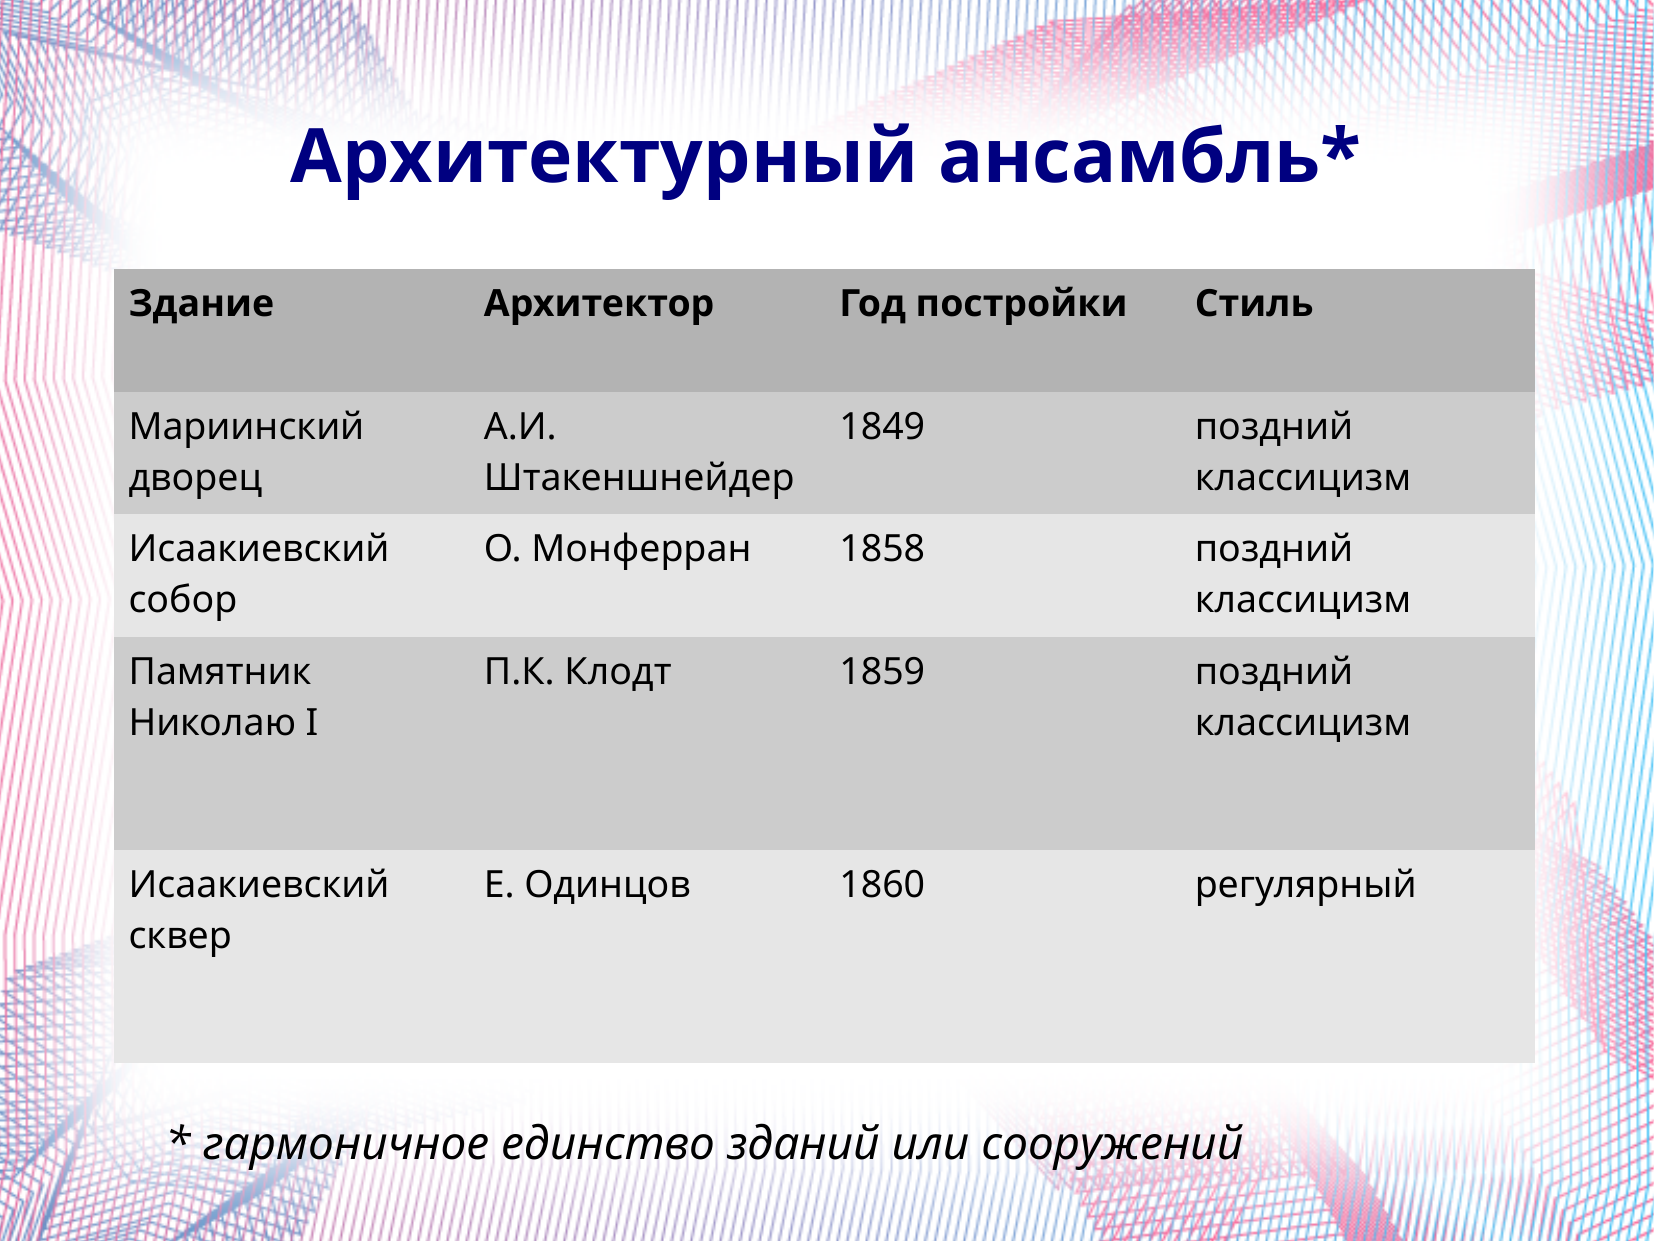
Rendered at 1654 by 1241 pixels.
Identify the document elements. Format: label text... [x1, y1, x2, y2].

table_cell О. Монферран [469, 514, 825, 637]
table_cell поздний классицизм [1180, 514, 1535, 637]
table_cell Исаакиевский сквер [114, 850, 469, 1063]
table_cell 1858 [825, 514, 1180, 637]
table_header Здание [114, 269, 469, 392]
table_cell поздний классицизм [1180, 637, 1535, 850]
table_cell Памятник Николаю I [114, 637, 469, 850]
title Архитектурный ансамбль* [82, 49, 1571, 257]
picture [0, 0, 1654, 1241]
table_cell 1849 [825, 392, 1180, 514]
list * гармоничное единство зданий или сооружений [94, 1110, 1479, 1241]
table_header Год постройки [825, 269, 1180, 392]
table_cell 1860 [825, 850, 1180, 1063]
table_cell Исаакиевский собор [114, 514, 469, 637]
table_cell Мариинский дворец [114, 392, 469, 514]
table_header Стиль [1180, 269, 1535, 392]
table_cell П.К. Клодт [469, 637, 825, 850]
table_cell 1859 [825, 637, 1180, 850]
table_cell А.И. Штакеншнейдер [469, 392, 825, 514]
table_cell Е. Одинцов [469, 850, 825, 1063]
table_cell поздний классицизм [1180, 392, 1535, 514]
table_cell регулярный [1180, 850, 1535, 1063]
table_header Архитектор [469, 269, 825, 392]
